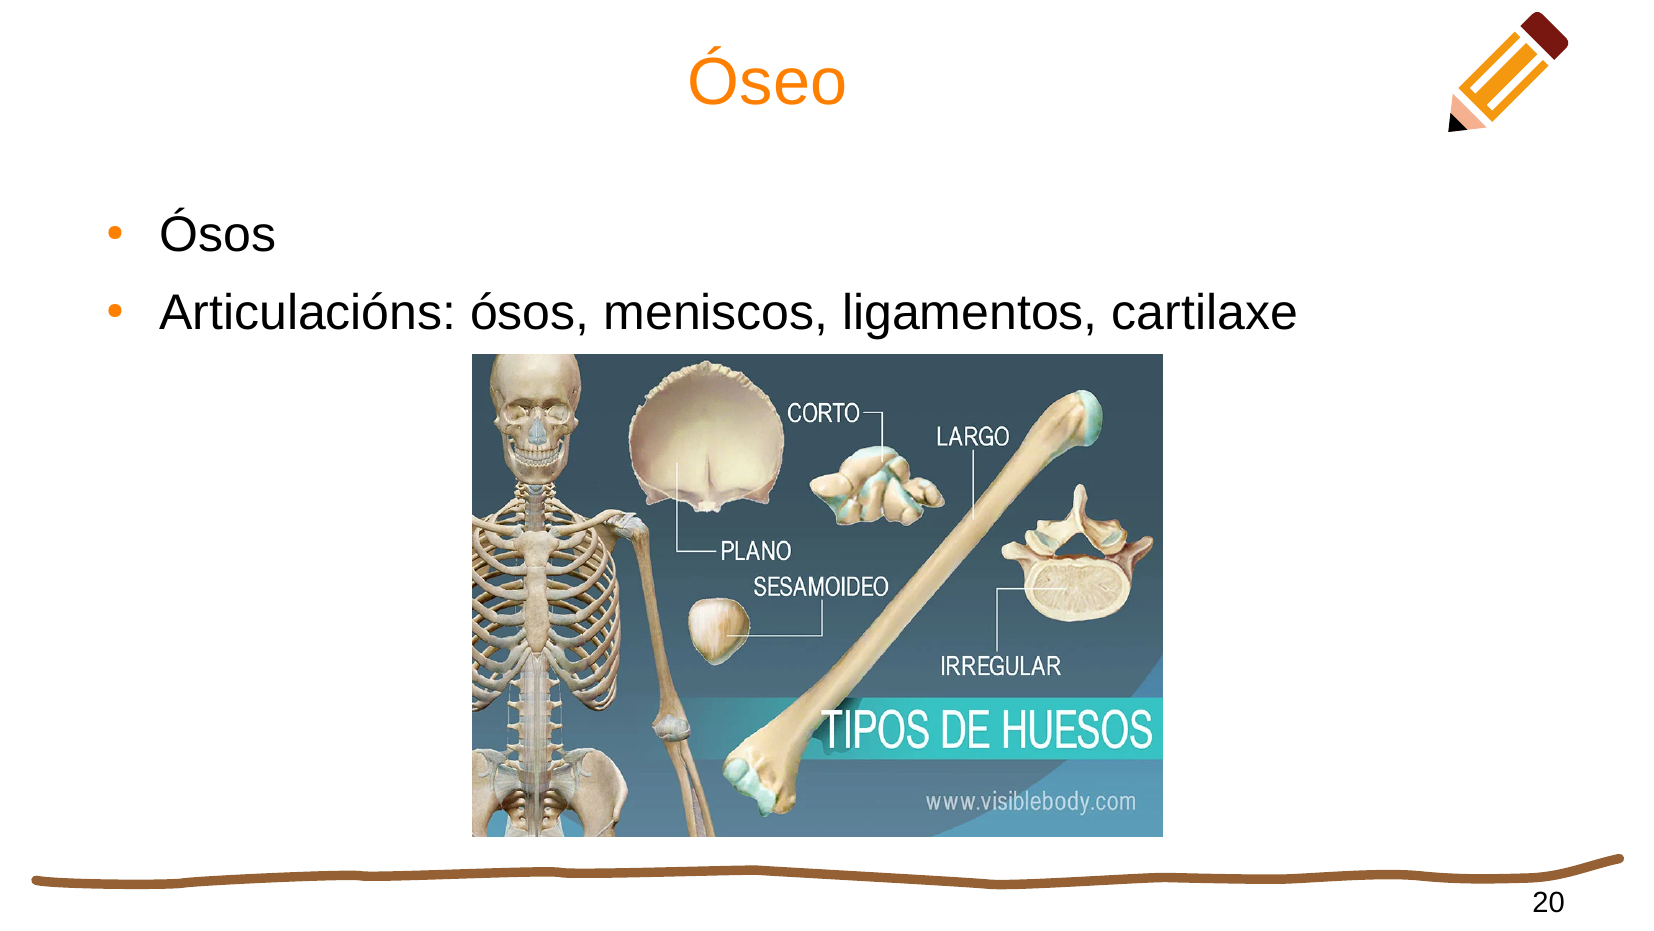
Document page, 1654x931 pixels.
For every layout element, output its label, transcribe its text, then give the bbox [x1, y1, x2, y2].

title Óseo [88, 29, 1447, 133]
picture [472, 354, 1163, 838]
list Ósos Articulacións: ósos, meniscos, ligamentos, cartilaxe [88, 206, 1565, 857]
